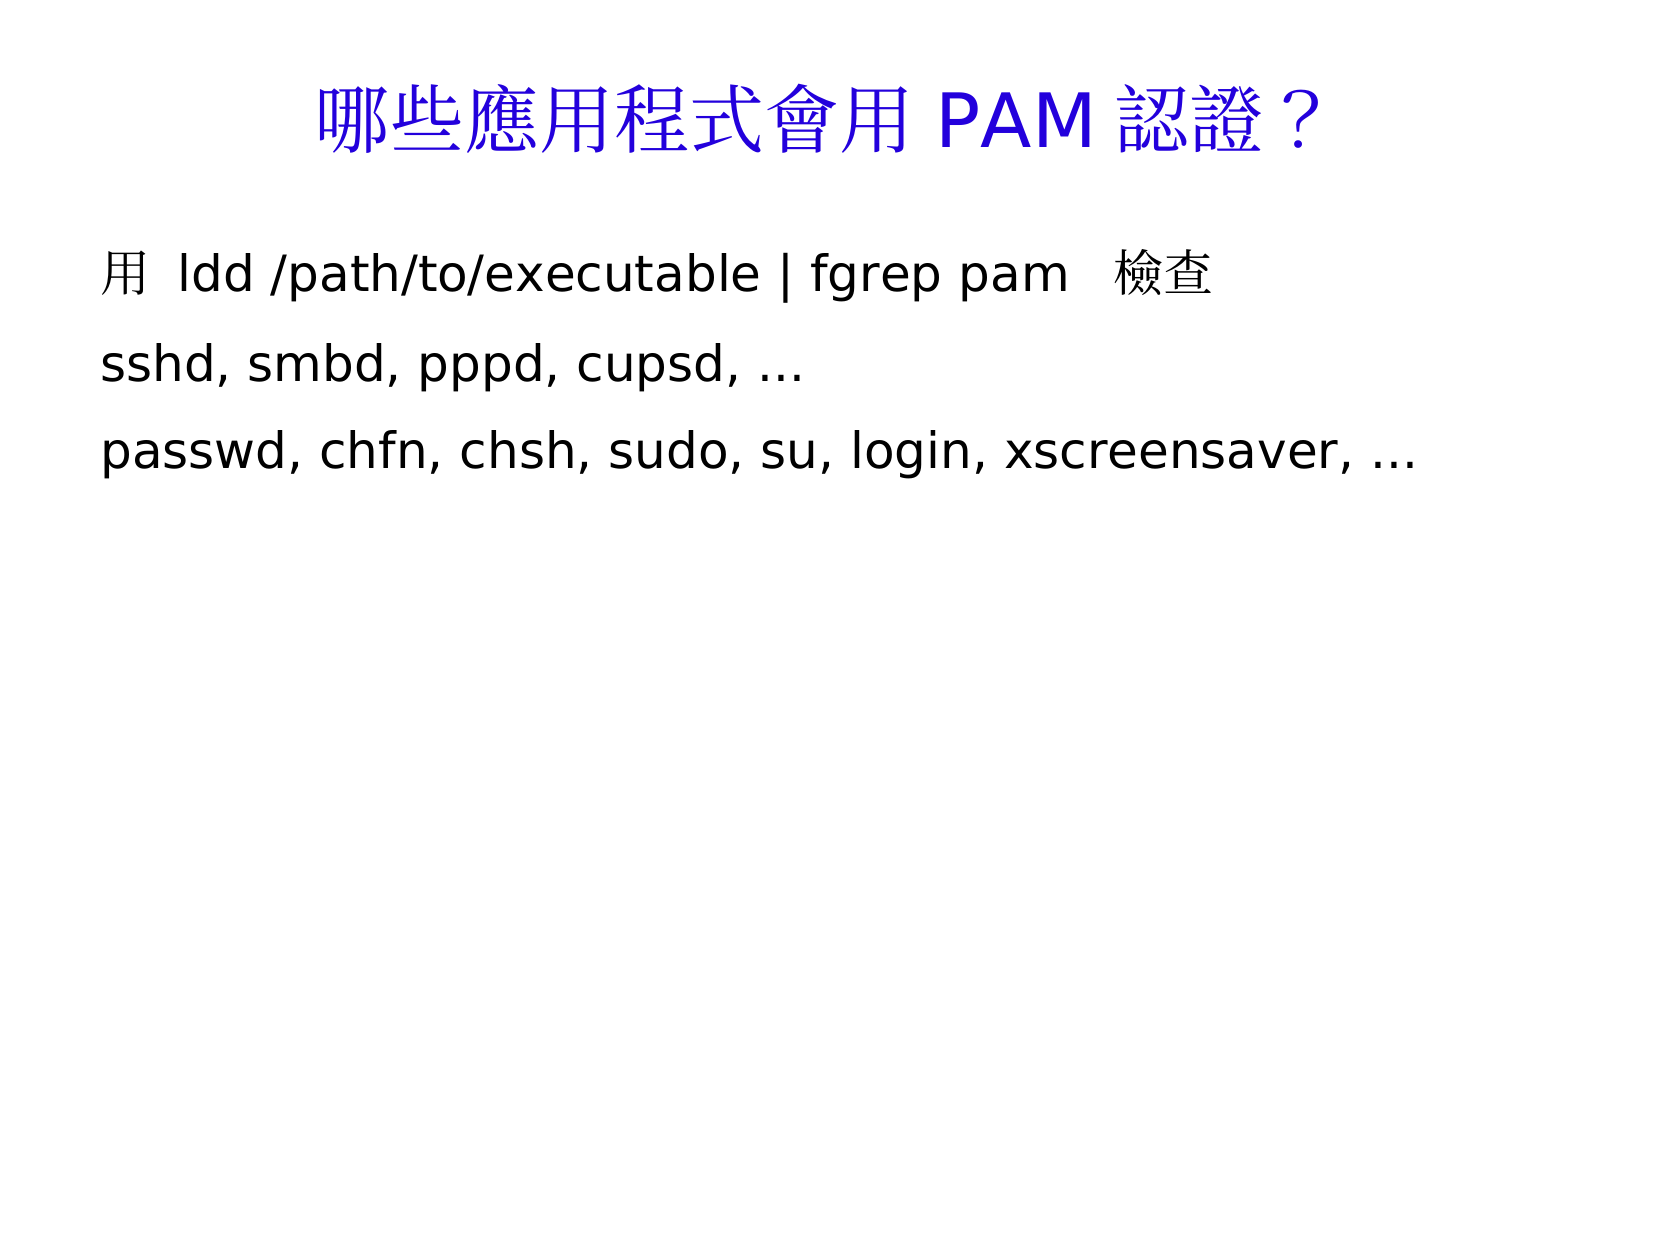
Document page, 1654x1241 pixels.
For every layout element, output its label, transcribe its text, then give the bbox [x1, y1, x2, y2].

title 哪些應用程式會用PAM認證？ [82, 49, 1571, 182]
list 用 ldd /path/to/executable | fgrep pam 檢查 sshd, smbd, pppd, cupsd, ... passwd, chfn, chsh, sudo, su, login, xscreensaver, ... [82, 219, 1571, 1109]
